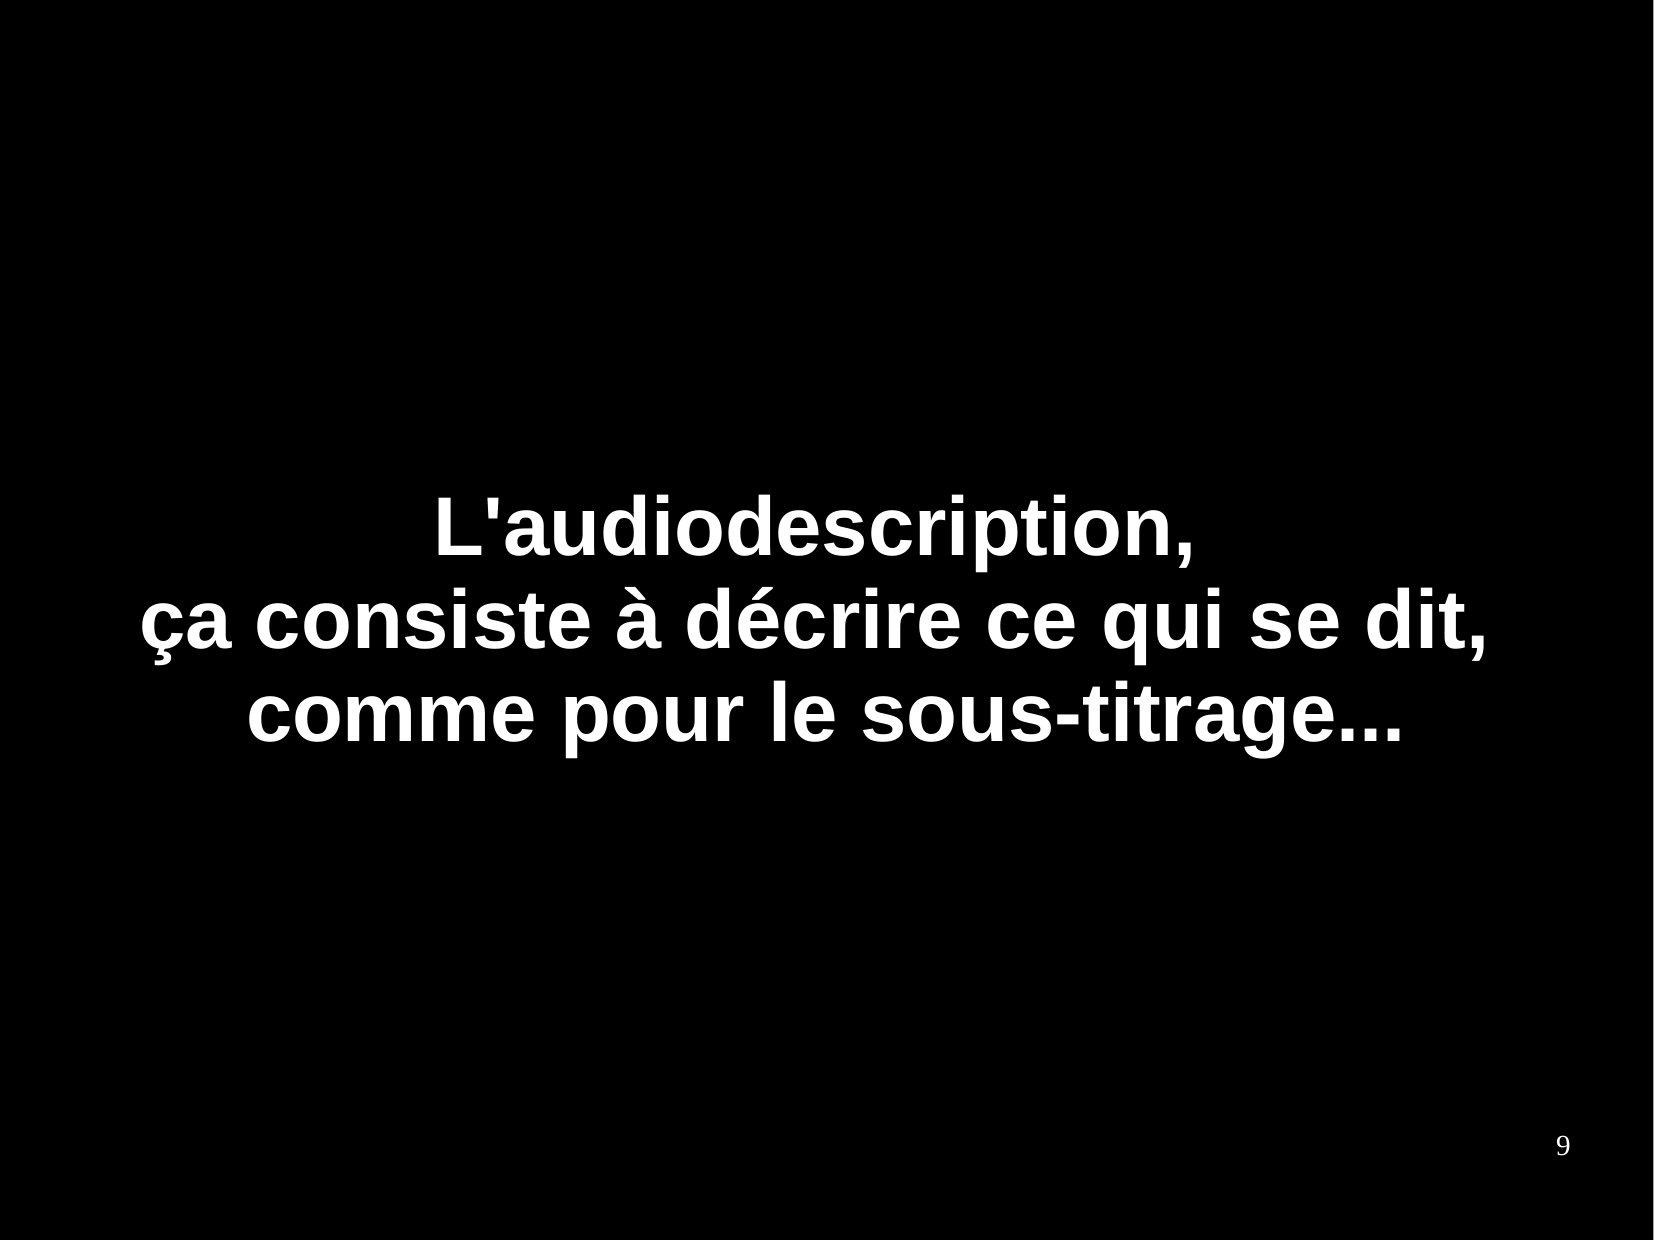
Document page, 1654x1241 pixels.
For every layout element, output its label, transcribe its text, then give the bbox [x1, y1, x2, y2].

text_box L'audiodescription, ça consiste à décrire ce qui se dit, comme pour le sous-titrage... [124, 473, 1529, 768]
